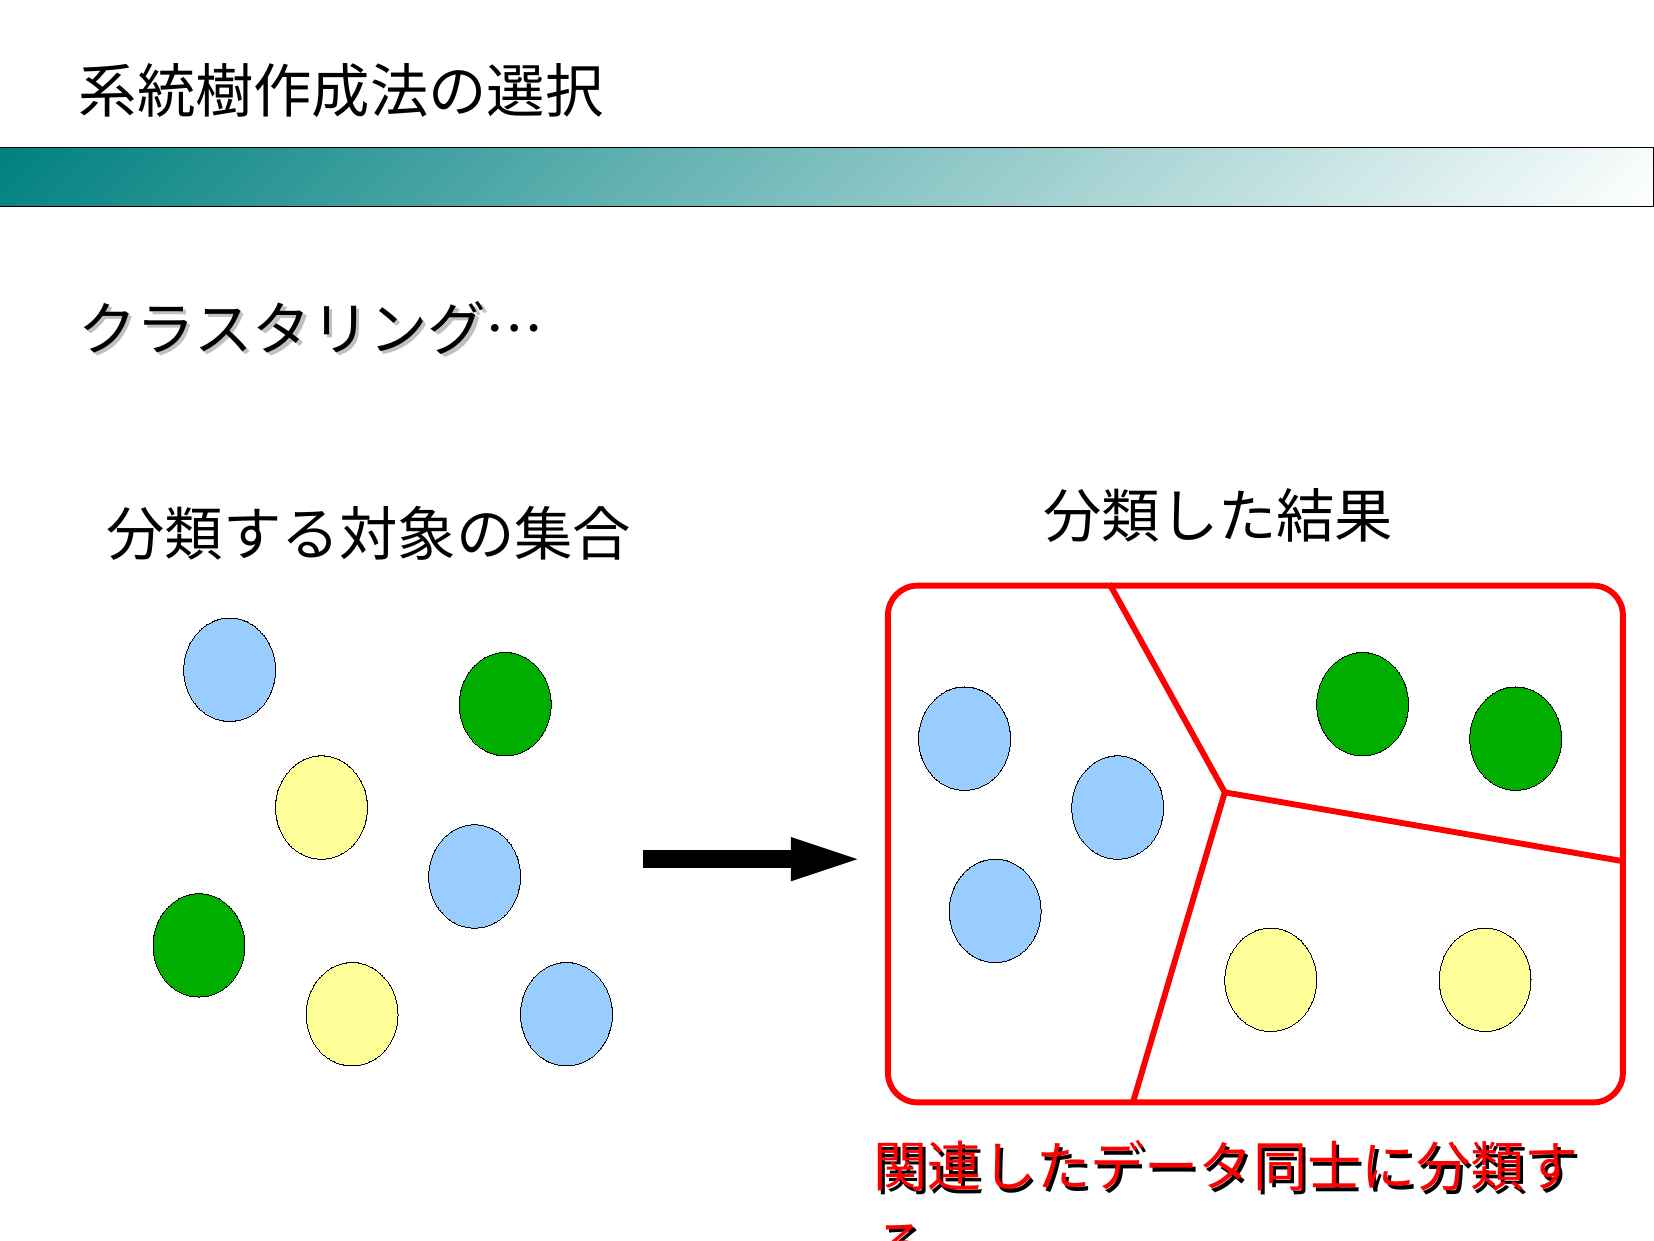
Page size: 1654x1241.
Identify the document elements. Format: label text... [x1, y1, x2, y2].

text_box [306, 962, 399, 1066]
text_box [520, 962, 613, 1066]
text_box [459, 652, 552, 756]
text_box [153, 893, 245, 998]
text_box 分類した結果 [1028, 420, 1407, 513]
text_box [887, 585, 1221, 1103]
text_box [183, 618, 276, 722]
text_box クラスタリング… [63, 275, 677, 368]
text_box [1115, 585, 1623, 858]
text_box [428, 824, 521, 929]
text_box [275, 755, 368, 860]
text_box 系統樹作成法の選択 [61, 34, 945, 134]
text_box [1137, 796, 1623, 1103]
text_box 関連したデータ同士に分類する [858, 1116, 1636, 1204]
text_box 分類する対象の集合 [91, 438, 651, 531]
